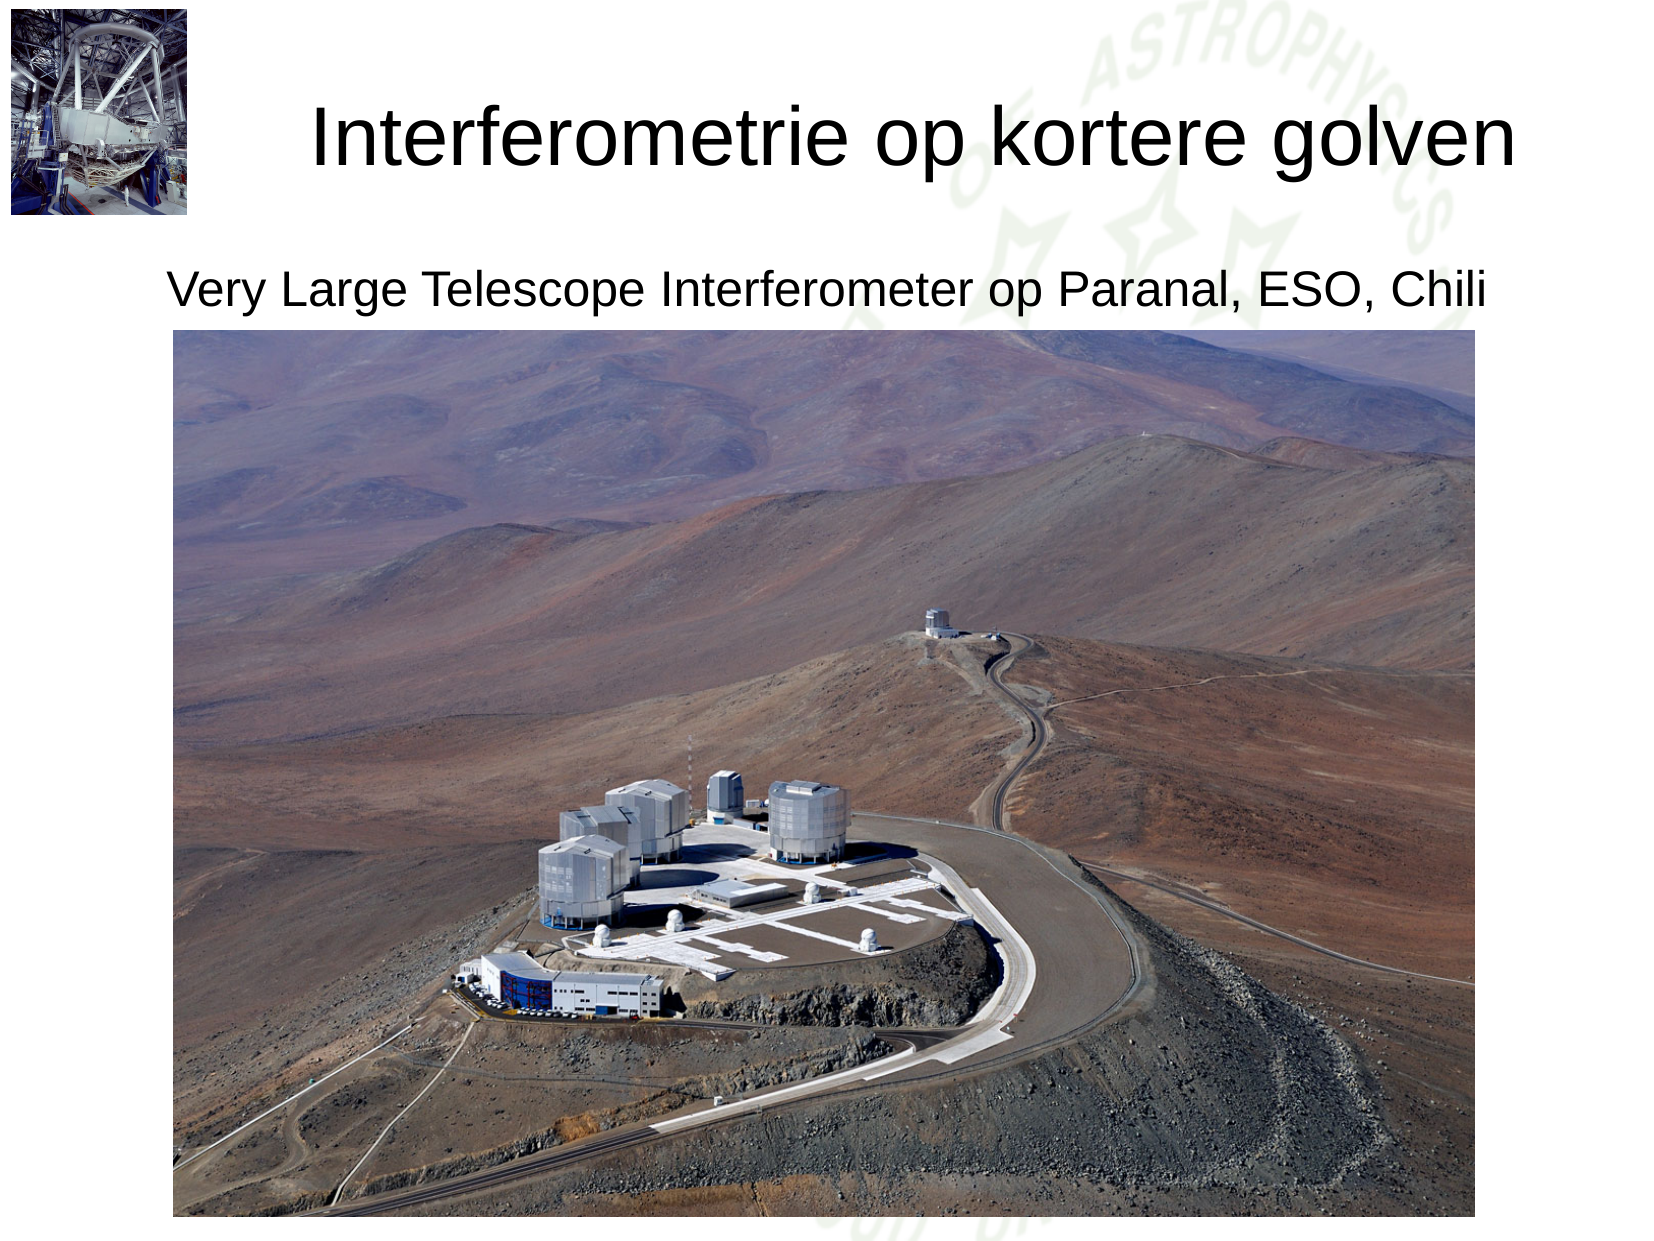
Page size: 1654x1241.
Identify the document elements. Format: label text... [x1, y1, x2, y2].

picture [0, 0, 1654, 1241]
text_box Interferometrie op kortere golven [295, 83, 1534, 191]
text_box Very Large Telescope Interferometer op Paranal, ESO, Chili [151, 254, 1504, 325]
